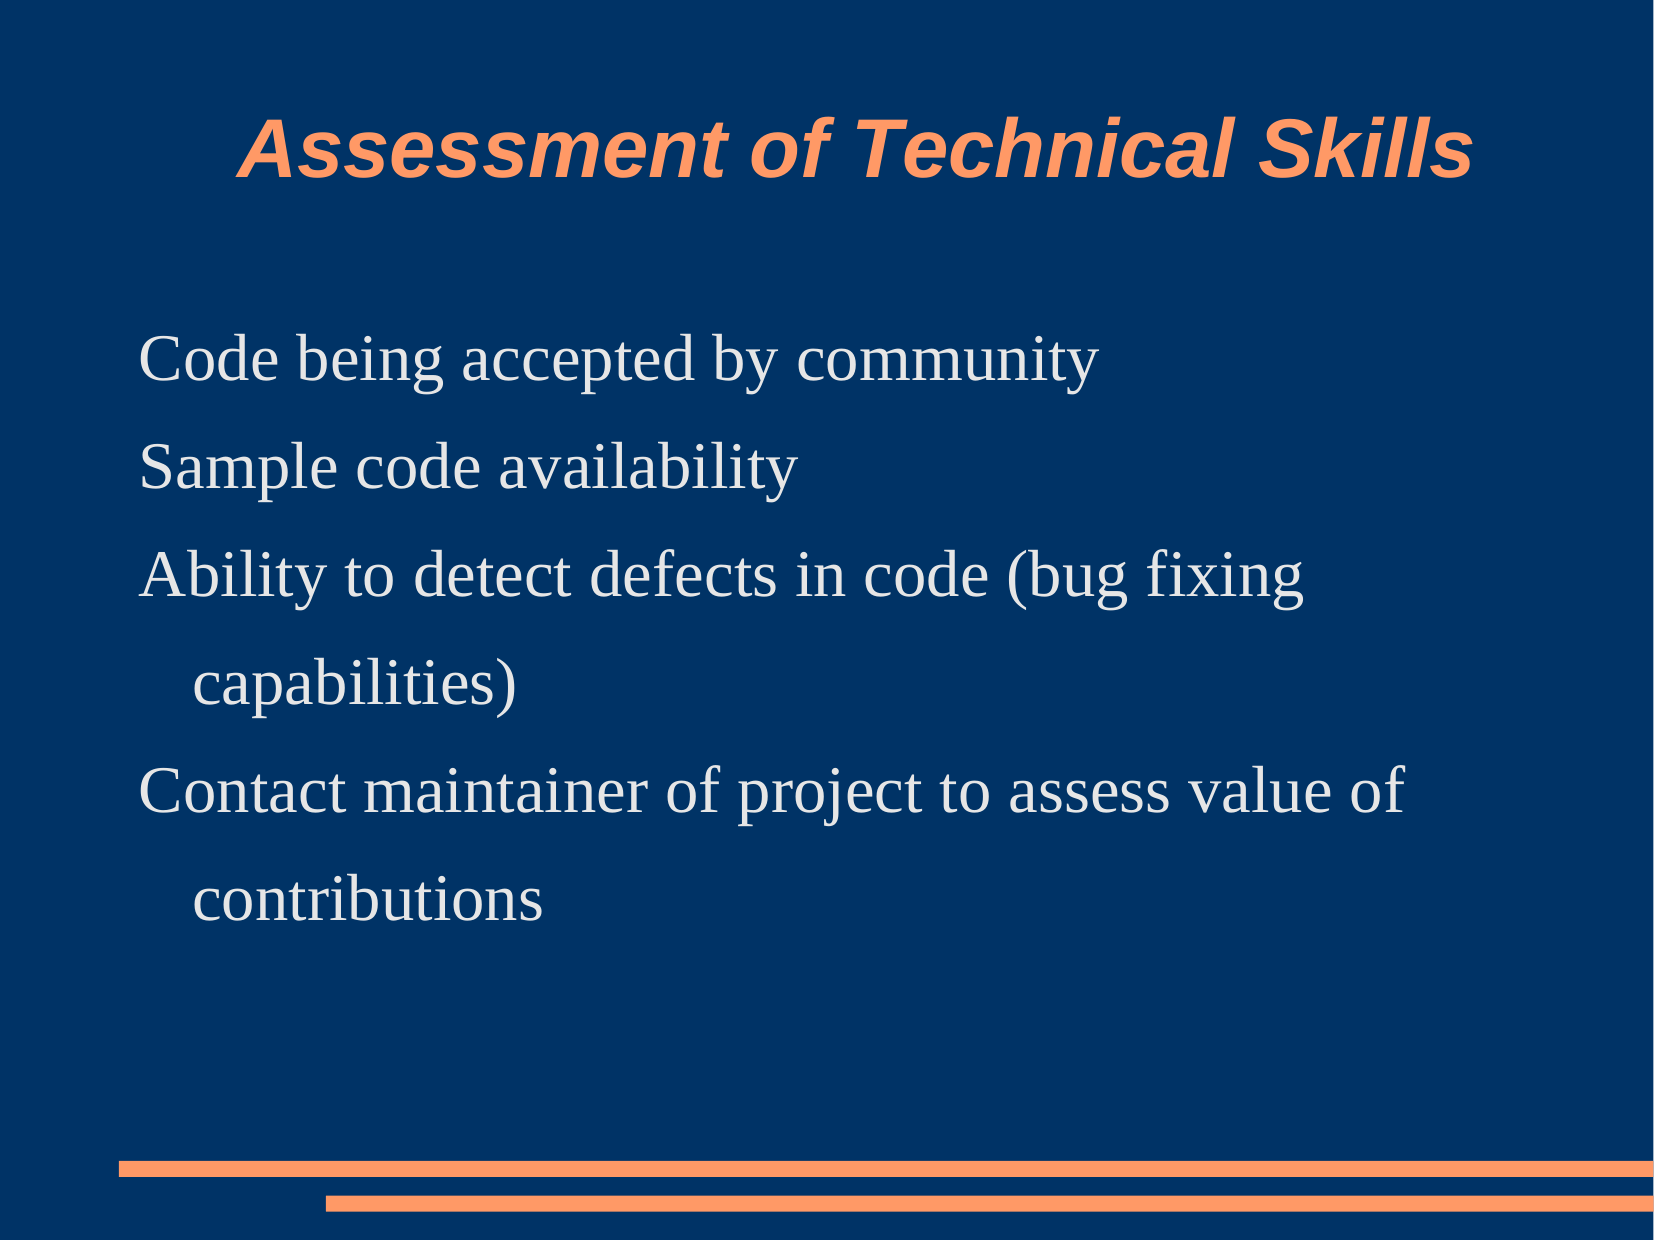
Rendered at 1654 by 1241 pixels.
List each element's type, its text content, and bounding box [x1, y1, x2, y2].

title Assessment of Technical Skills [121, 46, 1534, 254]
list Code being accepted by community Sample code availability Ability to detect defects in code (bug fixing capabilities) Contact maintainer of project to assess value of contributions [121, 322, 1561, 1133]
